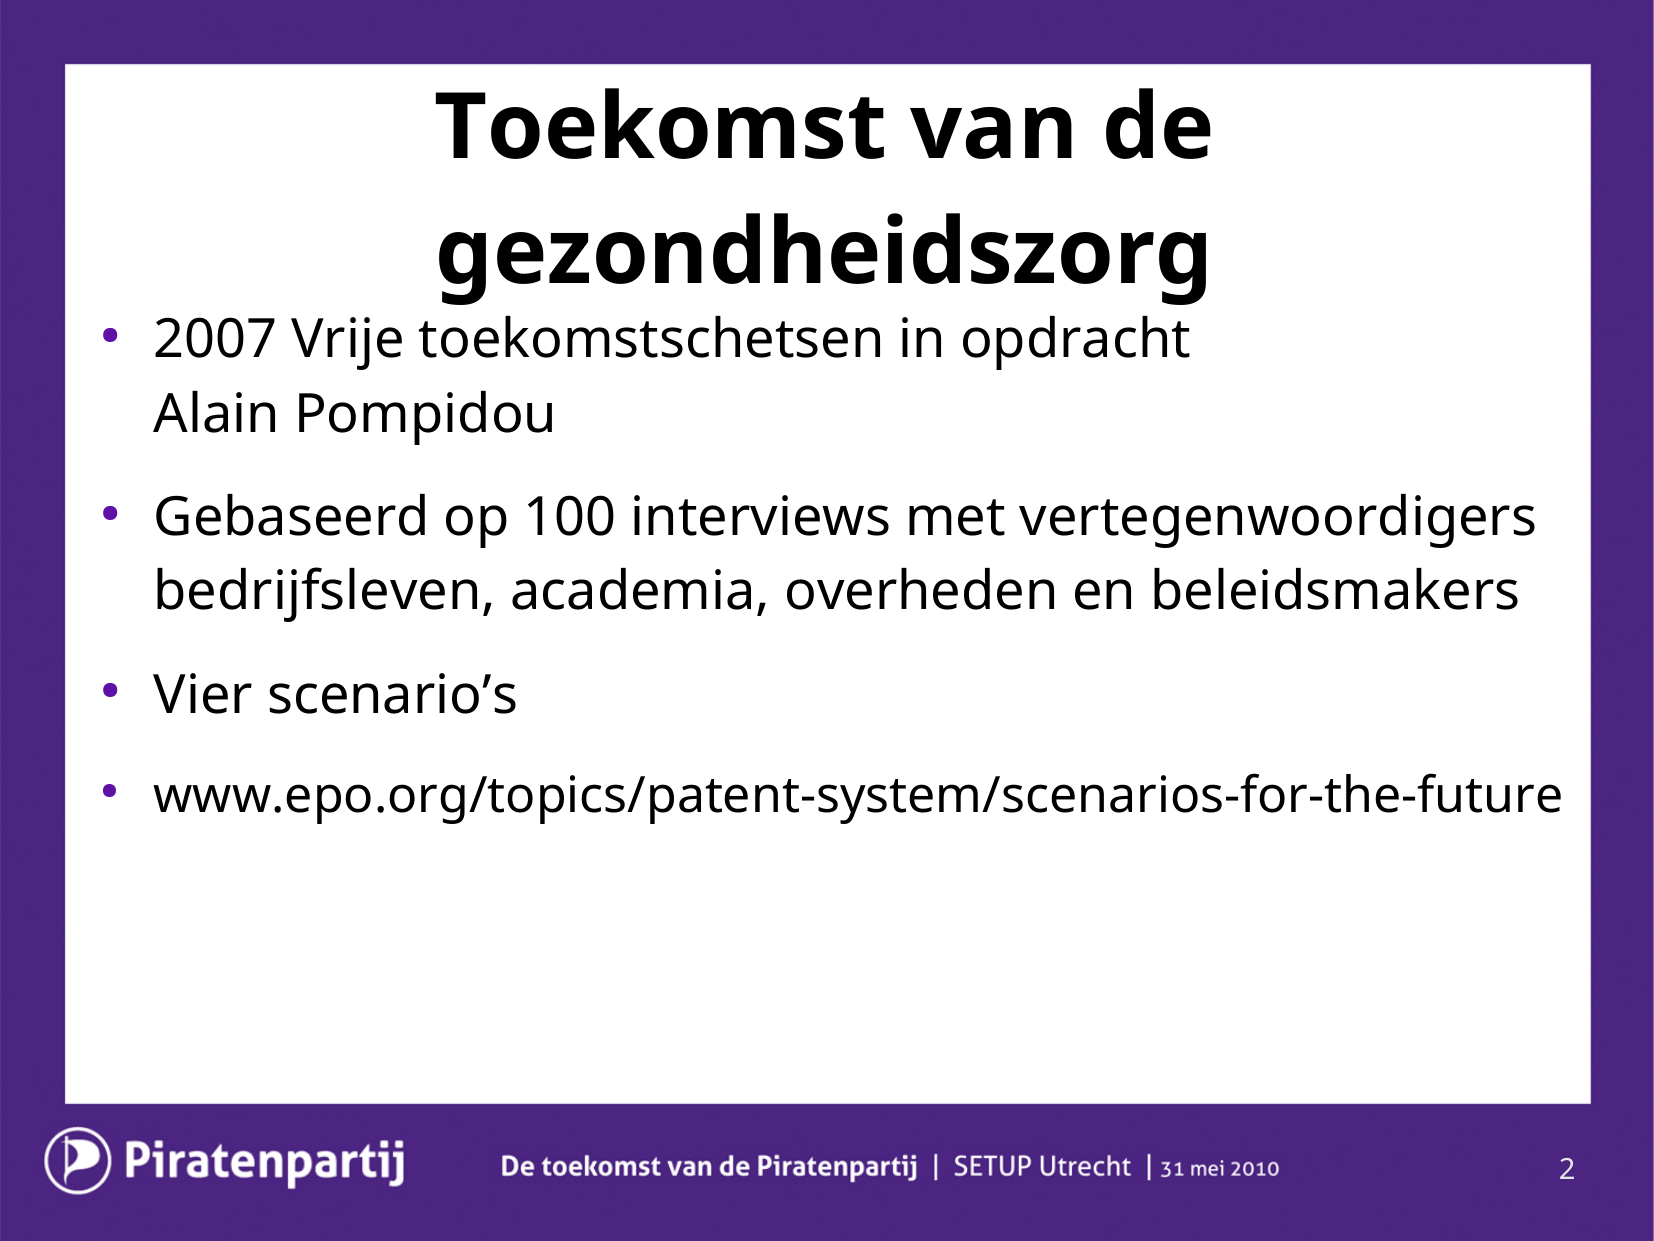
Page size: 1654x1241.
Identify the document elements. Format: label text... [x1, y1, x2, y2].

picture [0, 0, 1654, 1241]
list 2007 Vrije toekomstschetsen in opdracht Alain Pompidou Gebaseerd op 100 interviews met vertegenwoordigers bedrijfsleven, academia, overheden en beleidsmakers Vier scenario’s www.epo.org/topics/patent-system/scenarios-for-the-future [82, 300, 1576, 1088]
title Toekomst van de gezondheidszorg [75, 75, 1576, 297]
